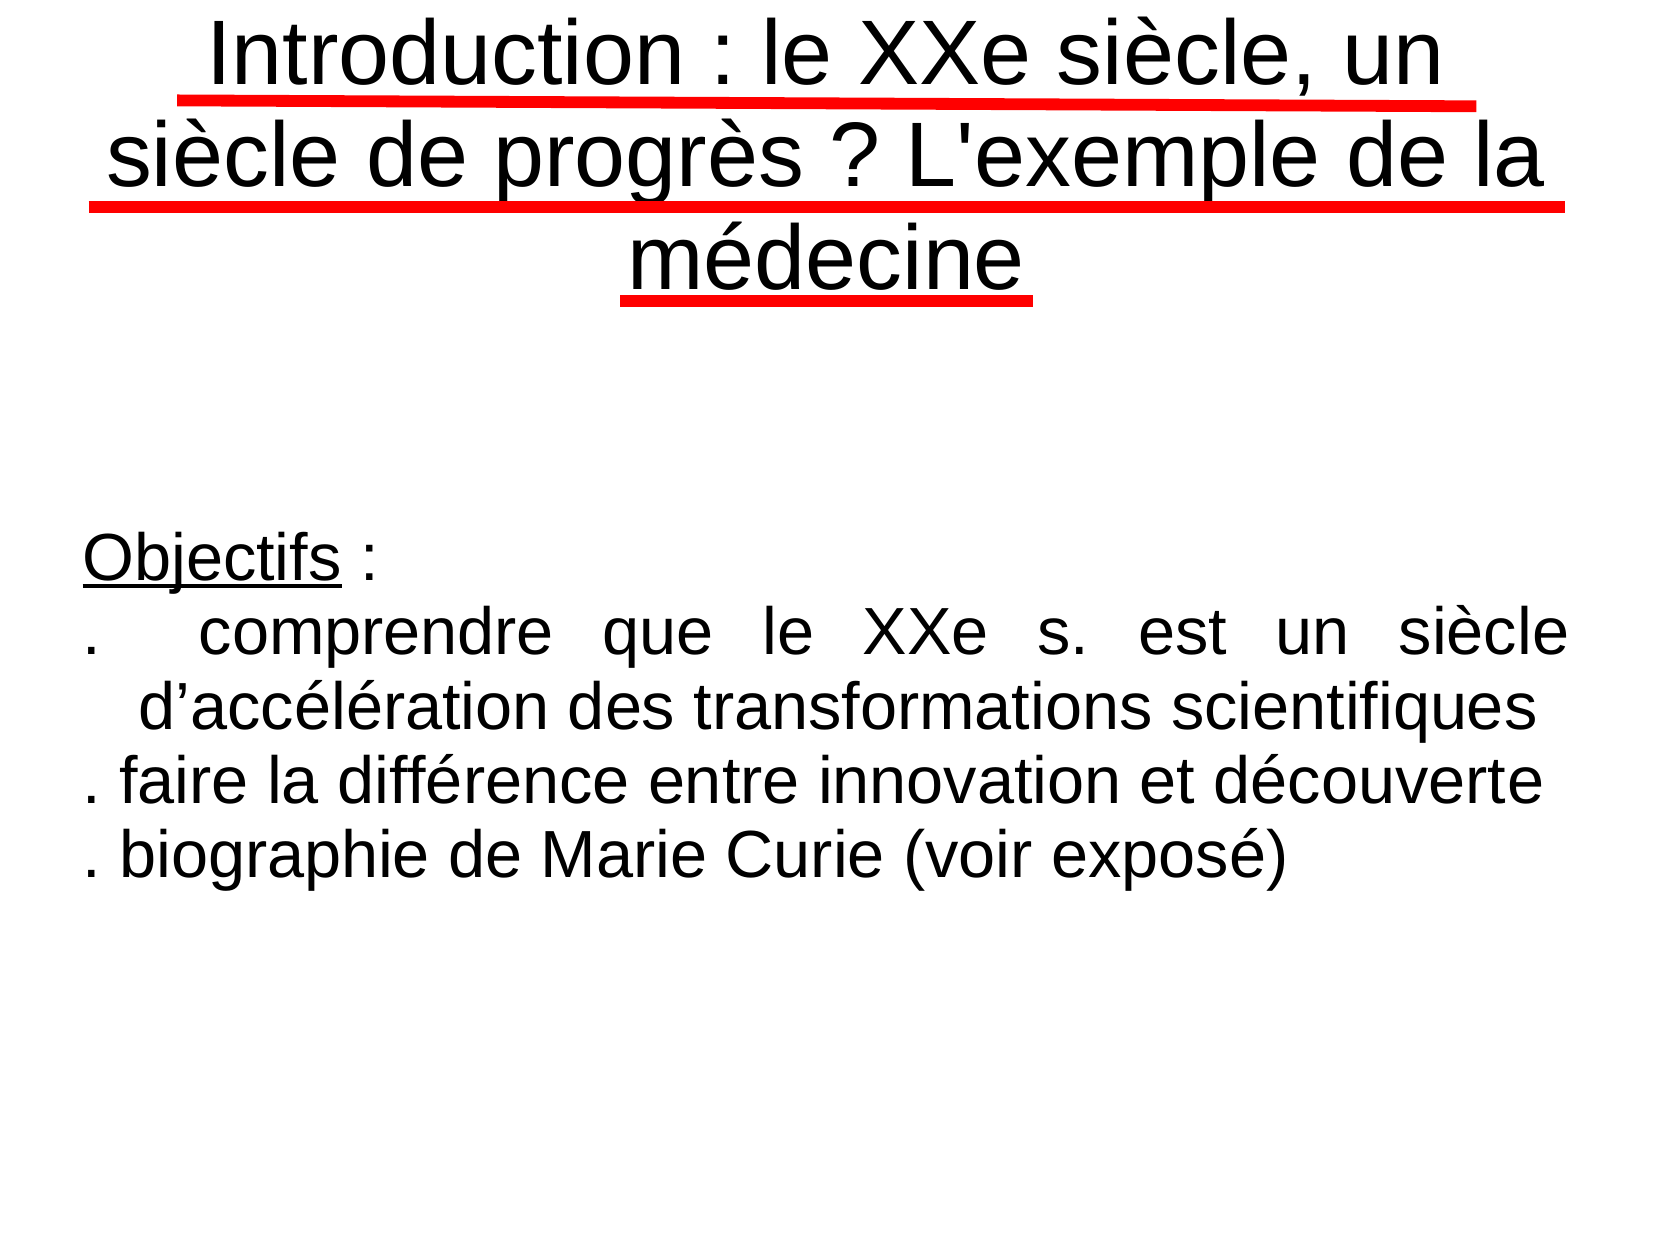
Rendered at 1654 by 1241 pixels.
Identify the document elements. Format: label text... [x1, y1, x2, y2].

title Introduction : le XXe siècle, un siècle de progrès ? L'exemple de la médecine [82, 0, 1571, 297]
subtitle Objectifs : . comprendre que le XXe s. est un siècle d’accélération des transformations scientifiques . faire la différence entre innovation et découverte . biographie de Marie Curie (voir exposé) [82, 297, 1571, 1117]
